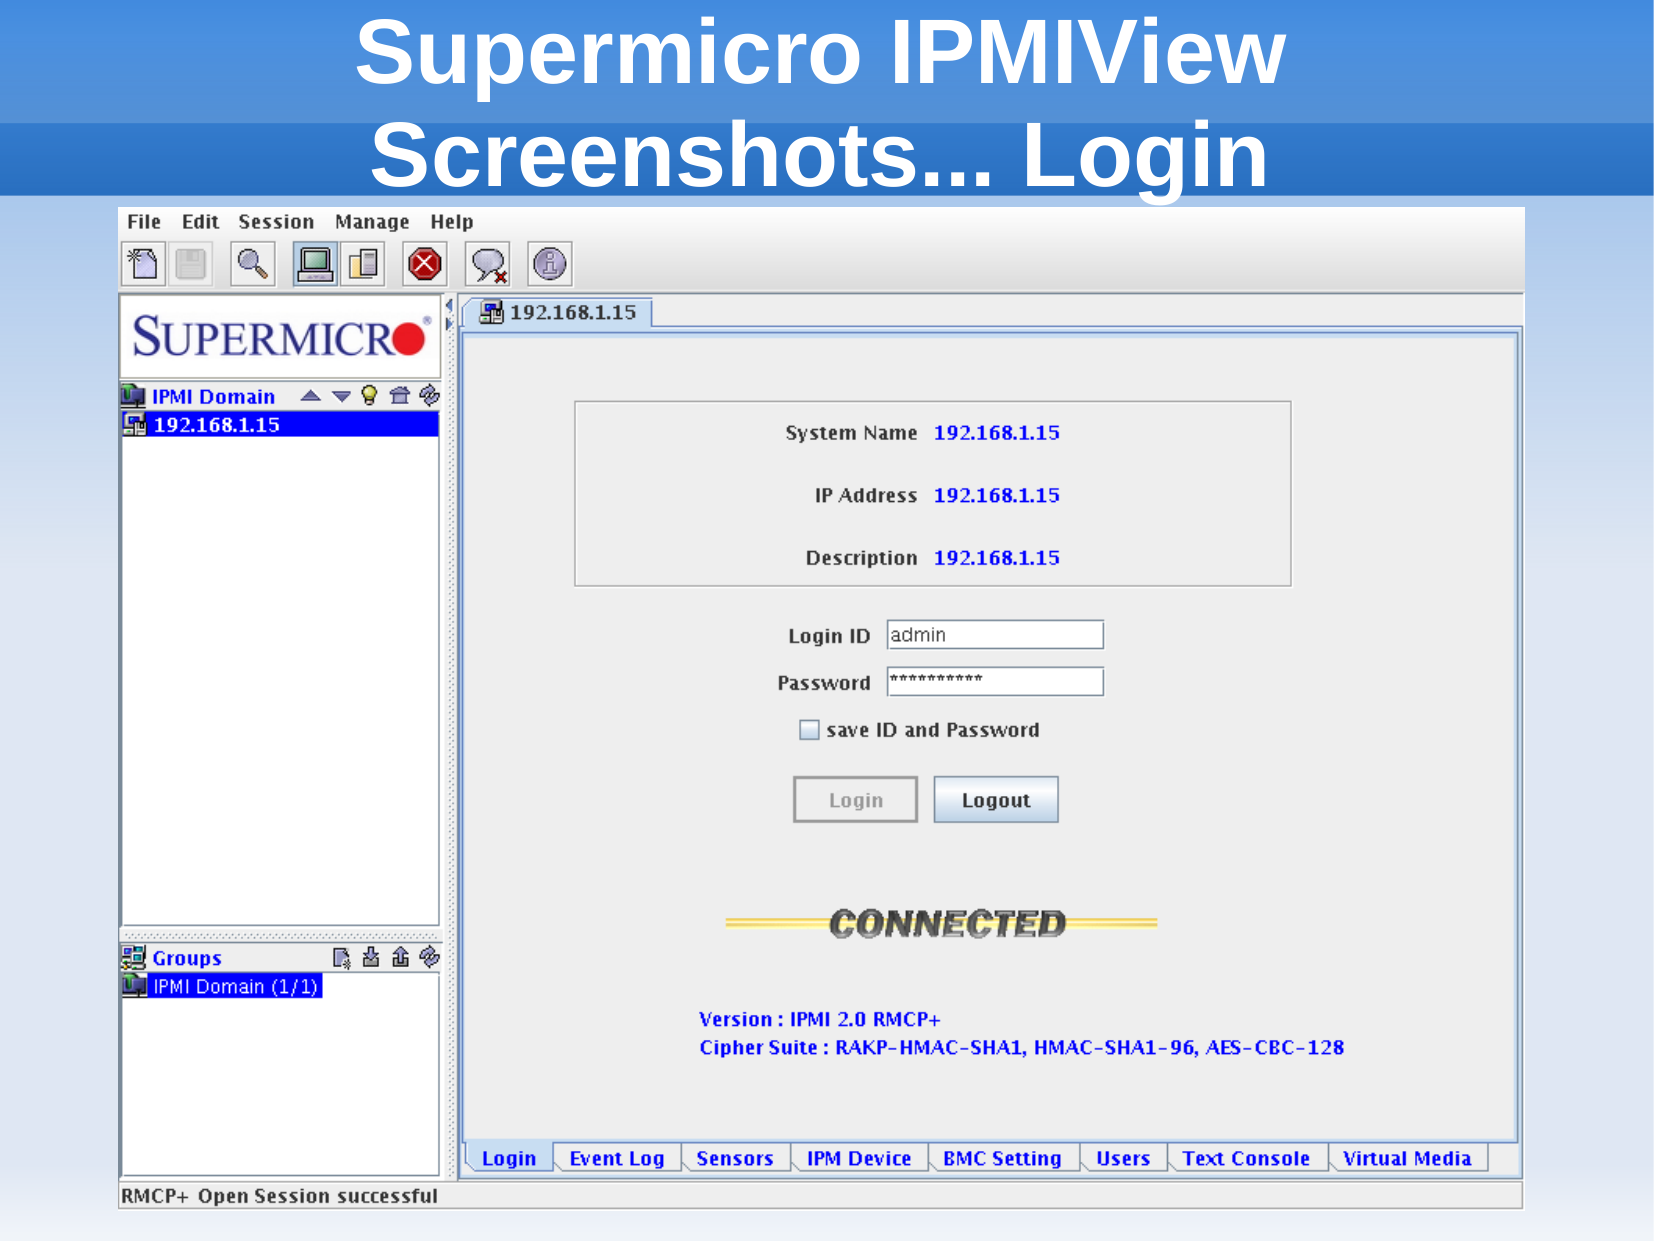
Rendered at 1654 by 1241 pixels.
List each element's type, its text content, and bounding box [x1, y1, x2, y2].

picture [0, 0, 1654, 1241]
title Supermicro IPMIView Screenshots... Login [76, 0, 1565, 208]
